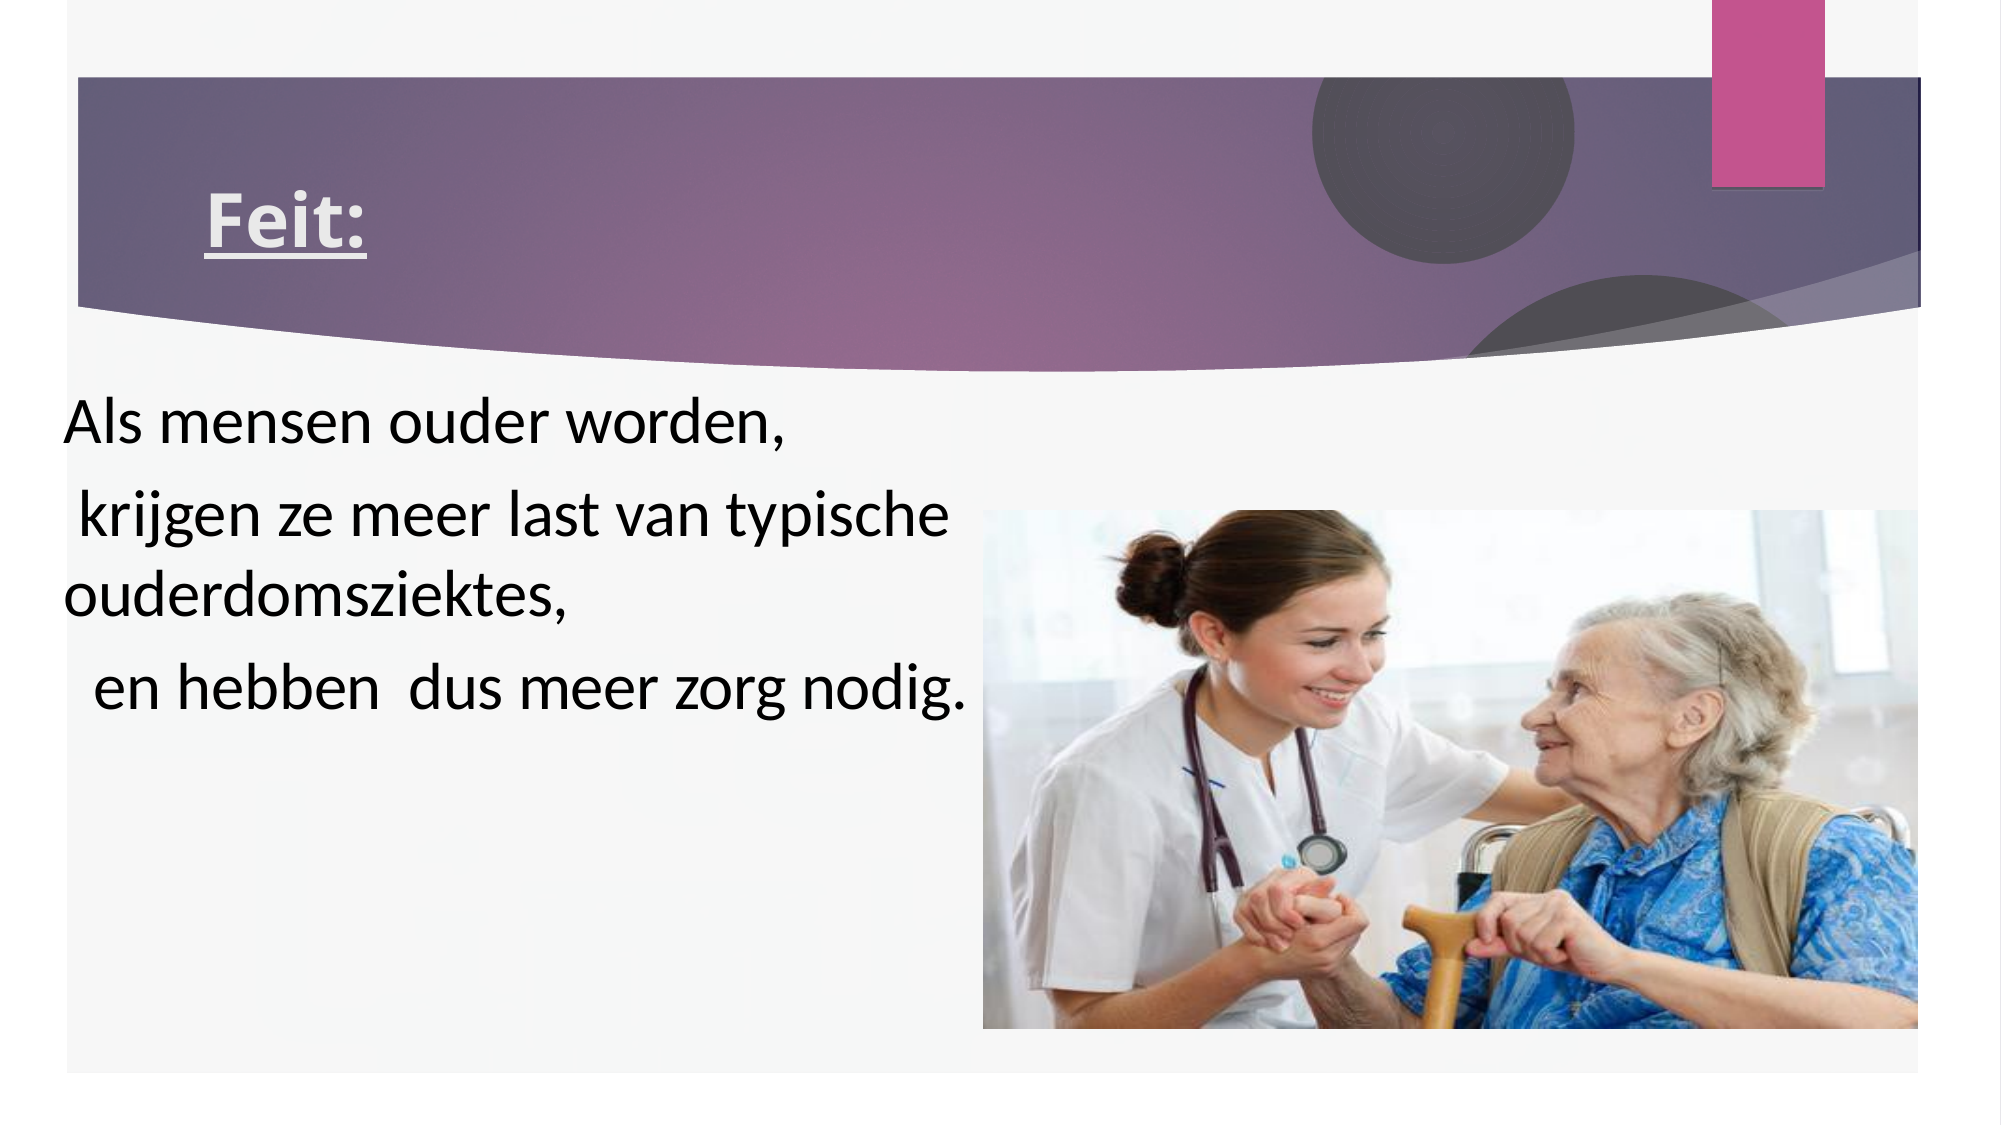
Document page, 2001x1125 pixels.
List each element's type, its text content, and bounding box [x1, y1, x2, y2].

text_box Als mensen ouder worden, krijgen ze meer last van typische ouderdomsziektes, en hebben dus meer zorg nodig. [38, 369, 984, 730]
picture [67, 0, 1918, 1073]
